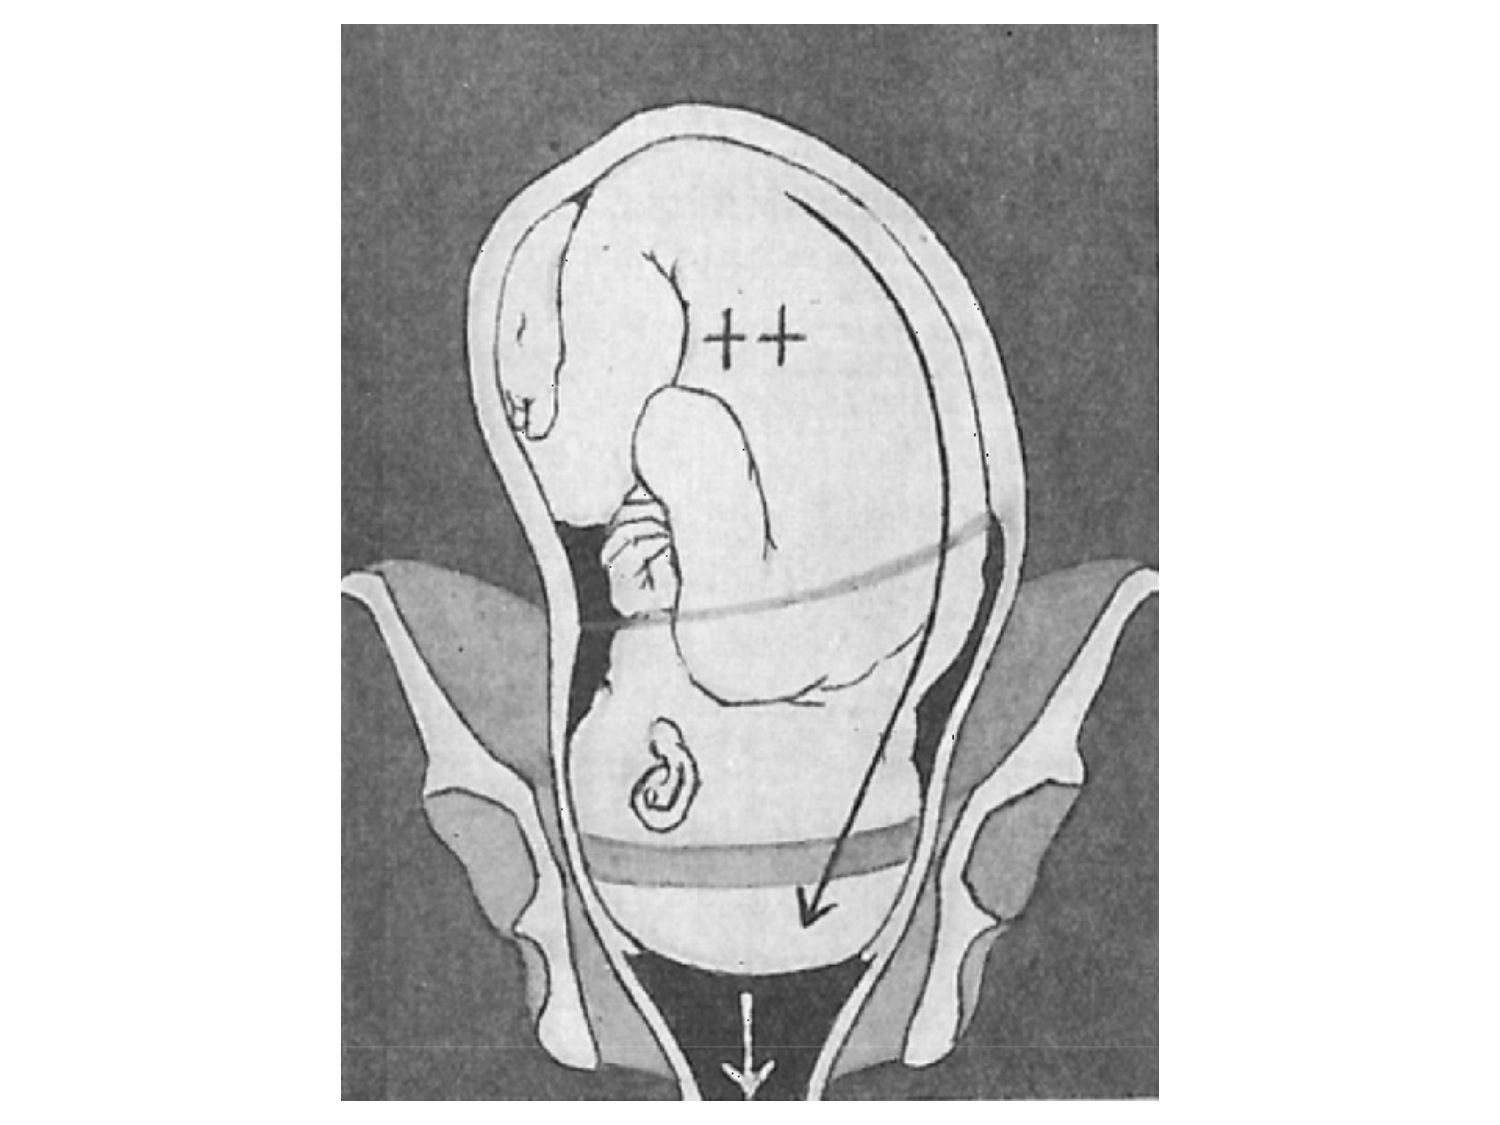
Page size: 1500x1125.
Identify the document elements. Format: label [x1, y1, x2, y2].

picture [341, 24, 1159, 1101]
